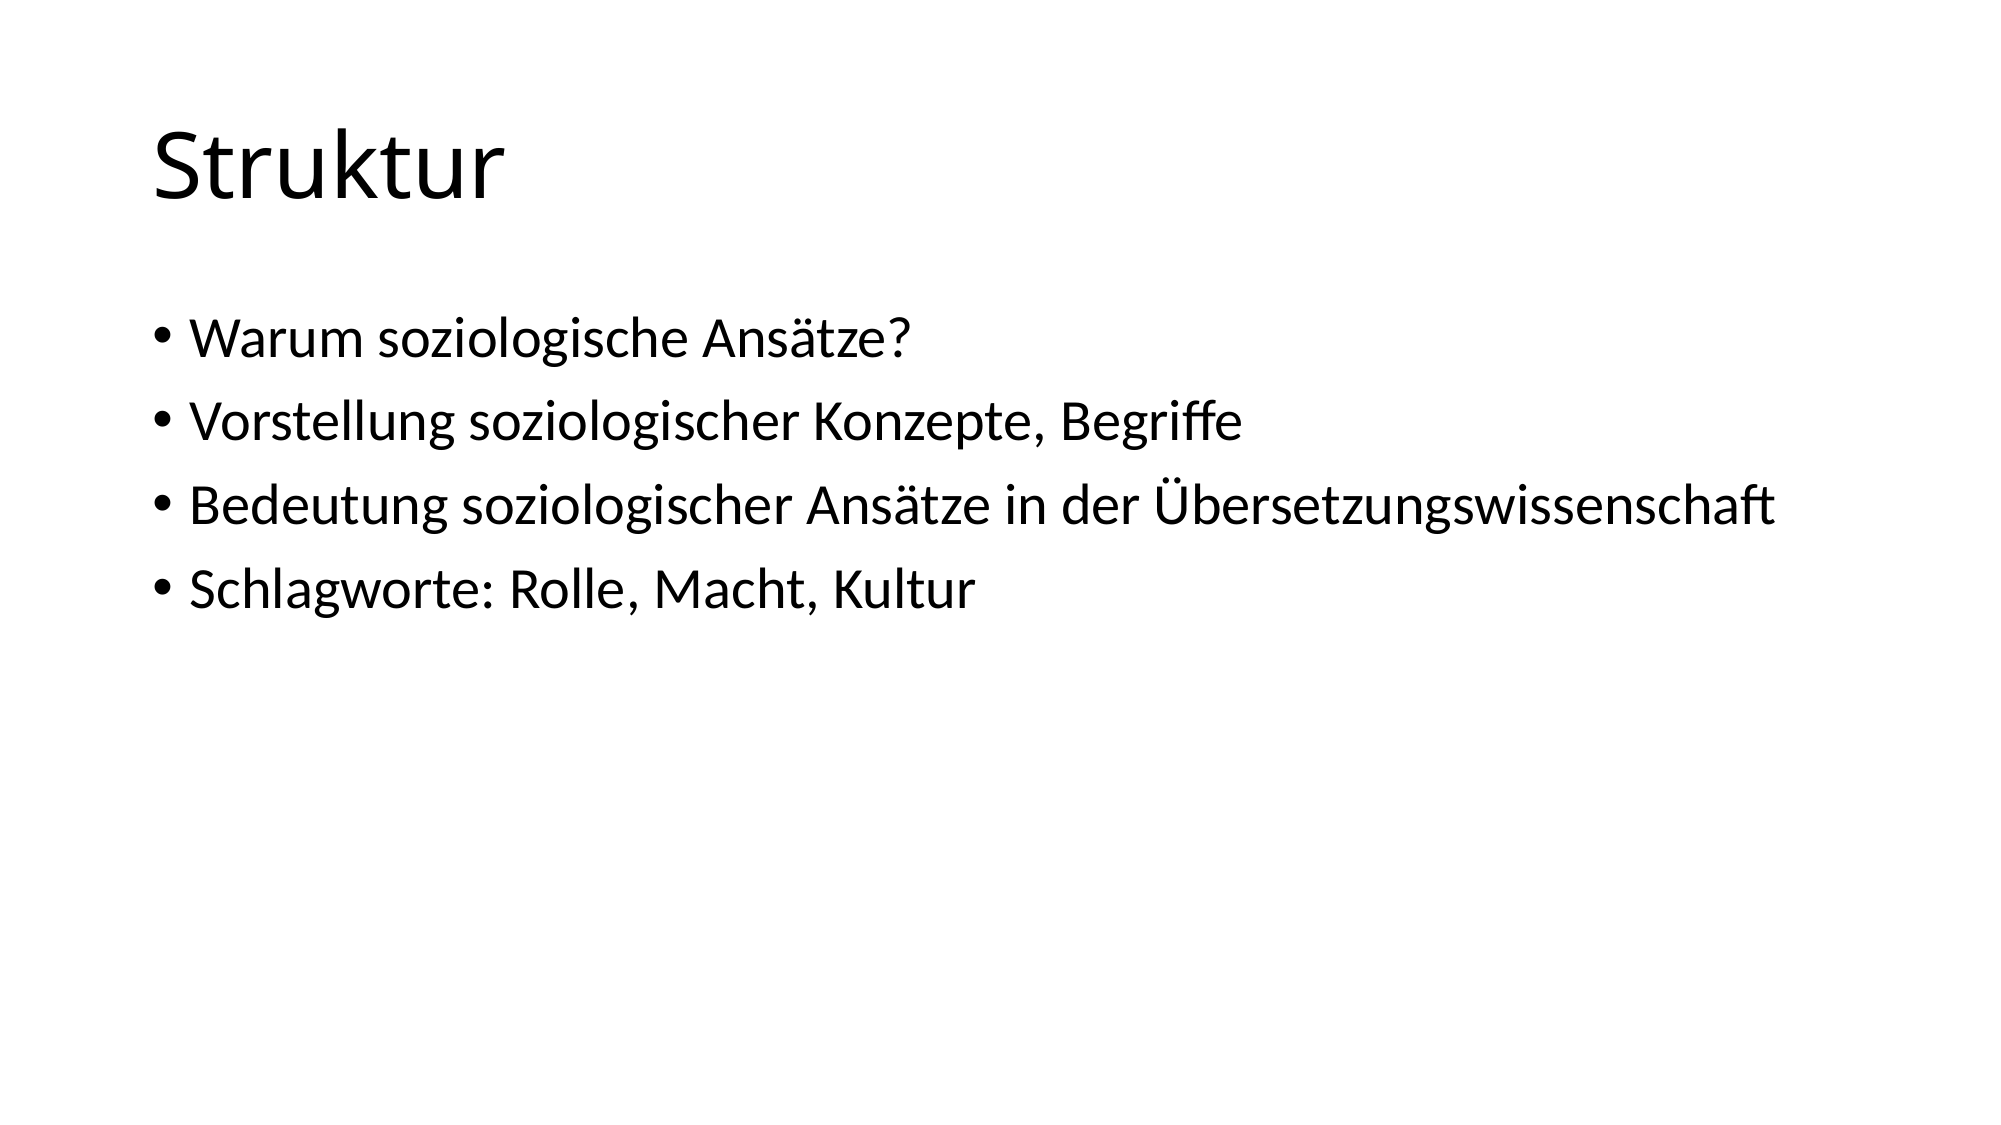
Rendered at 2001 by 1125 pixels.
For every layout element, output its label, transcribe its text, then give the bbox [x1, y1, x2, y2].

title Struktur [137, 59, 1863, 278]
list Warum soziologische Ansätze? Vorstellung soziologischer Konzepte, Begriffe Bedeutung soziologischer Ansätze in der Übersetzungswissenschaft Schlagworte: Rolle, Macht, Kultur [137, 299, 1863, 1014]
